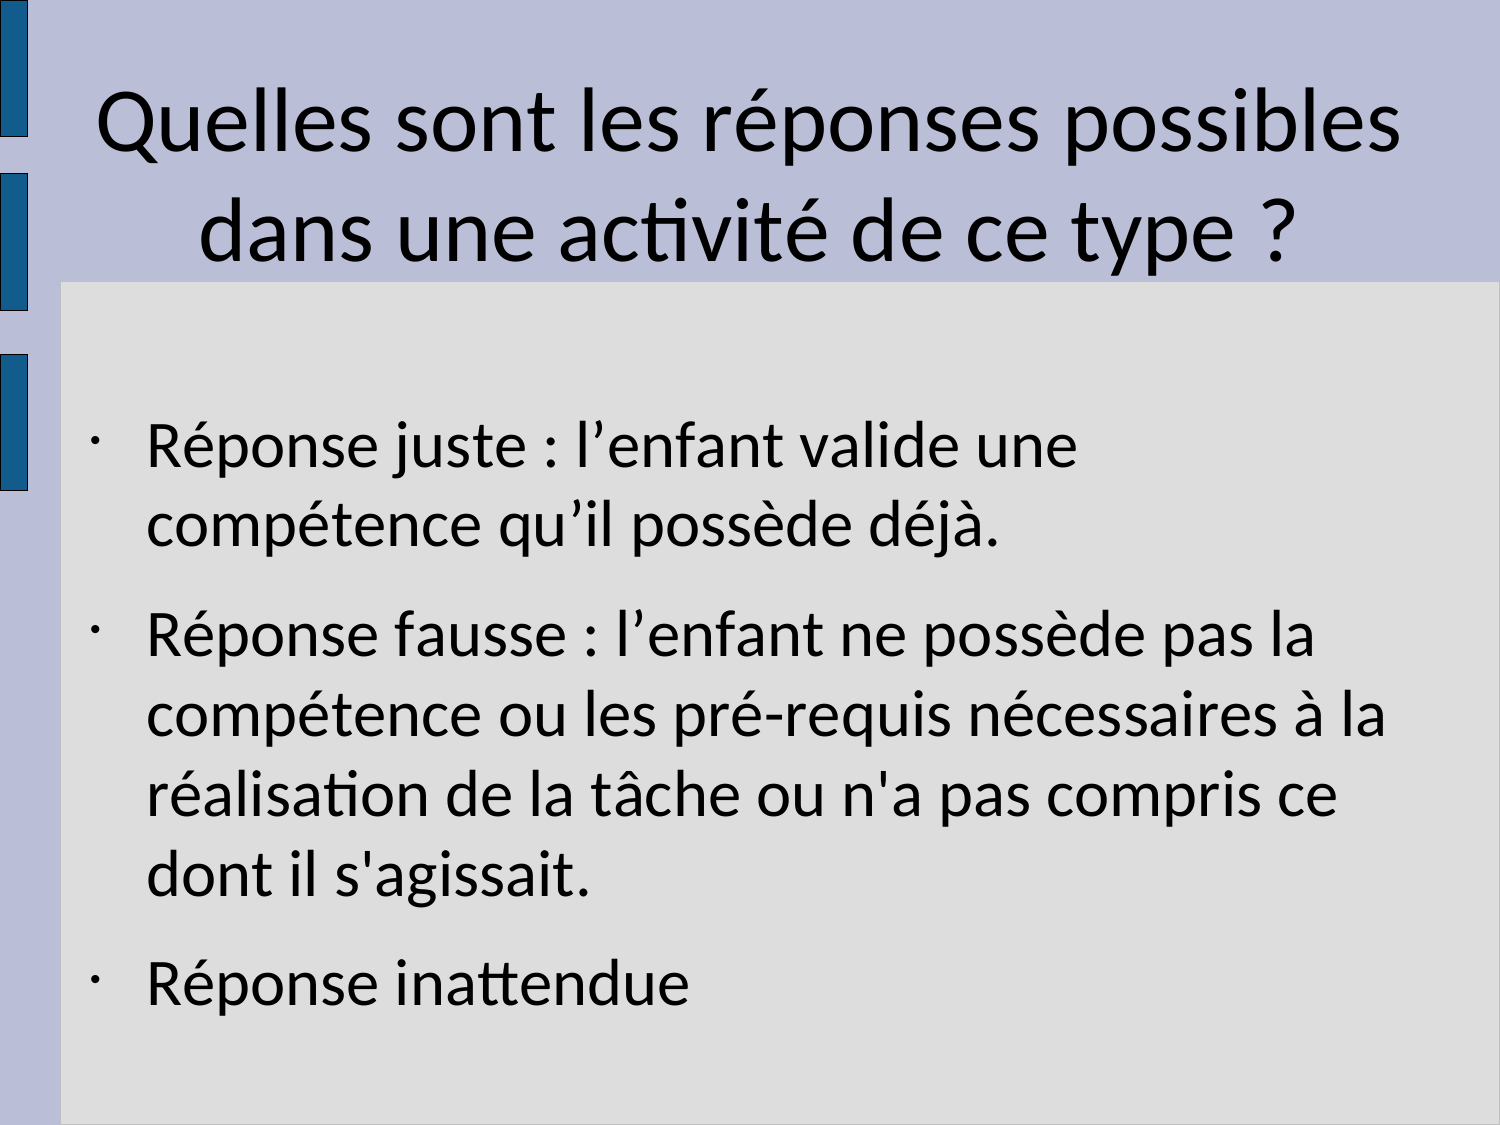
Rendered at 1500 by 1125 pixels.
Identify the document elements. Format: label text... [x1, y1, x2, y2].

title Quelles sont les réponses possibles dans une activité de ce type ? [75, 45, 1425, 288]
list Réponse juste : l’enfant valide une compétence qu’il possède déjà. Réponse fausse : l’enfant ne possède pas la compétence ou les pré-requis nécessaires à la réalisation de la tâche ou n'a pas compris ce dont il s'agissait. Réponse inattendue [75, 385, 1425, 1063]
